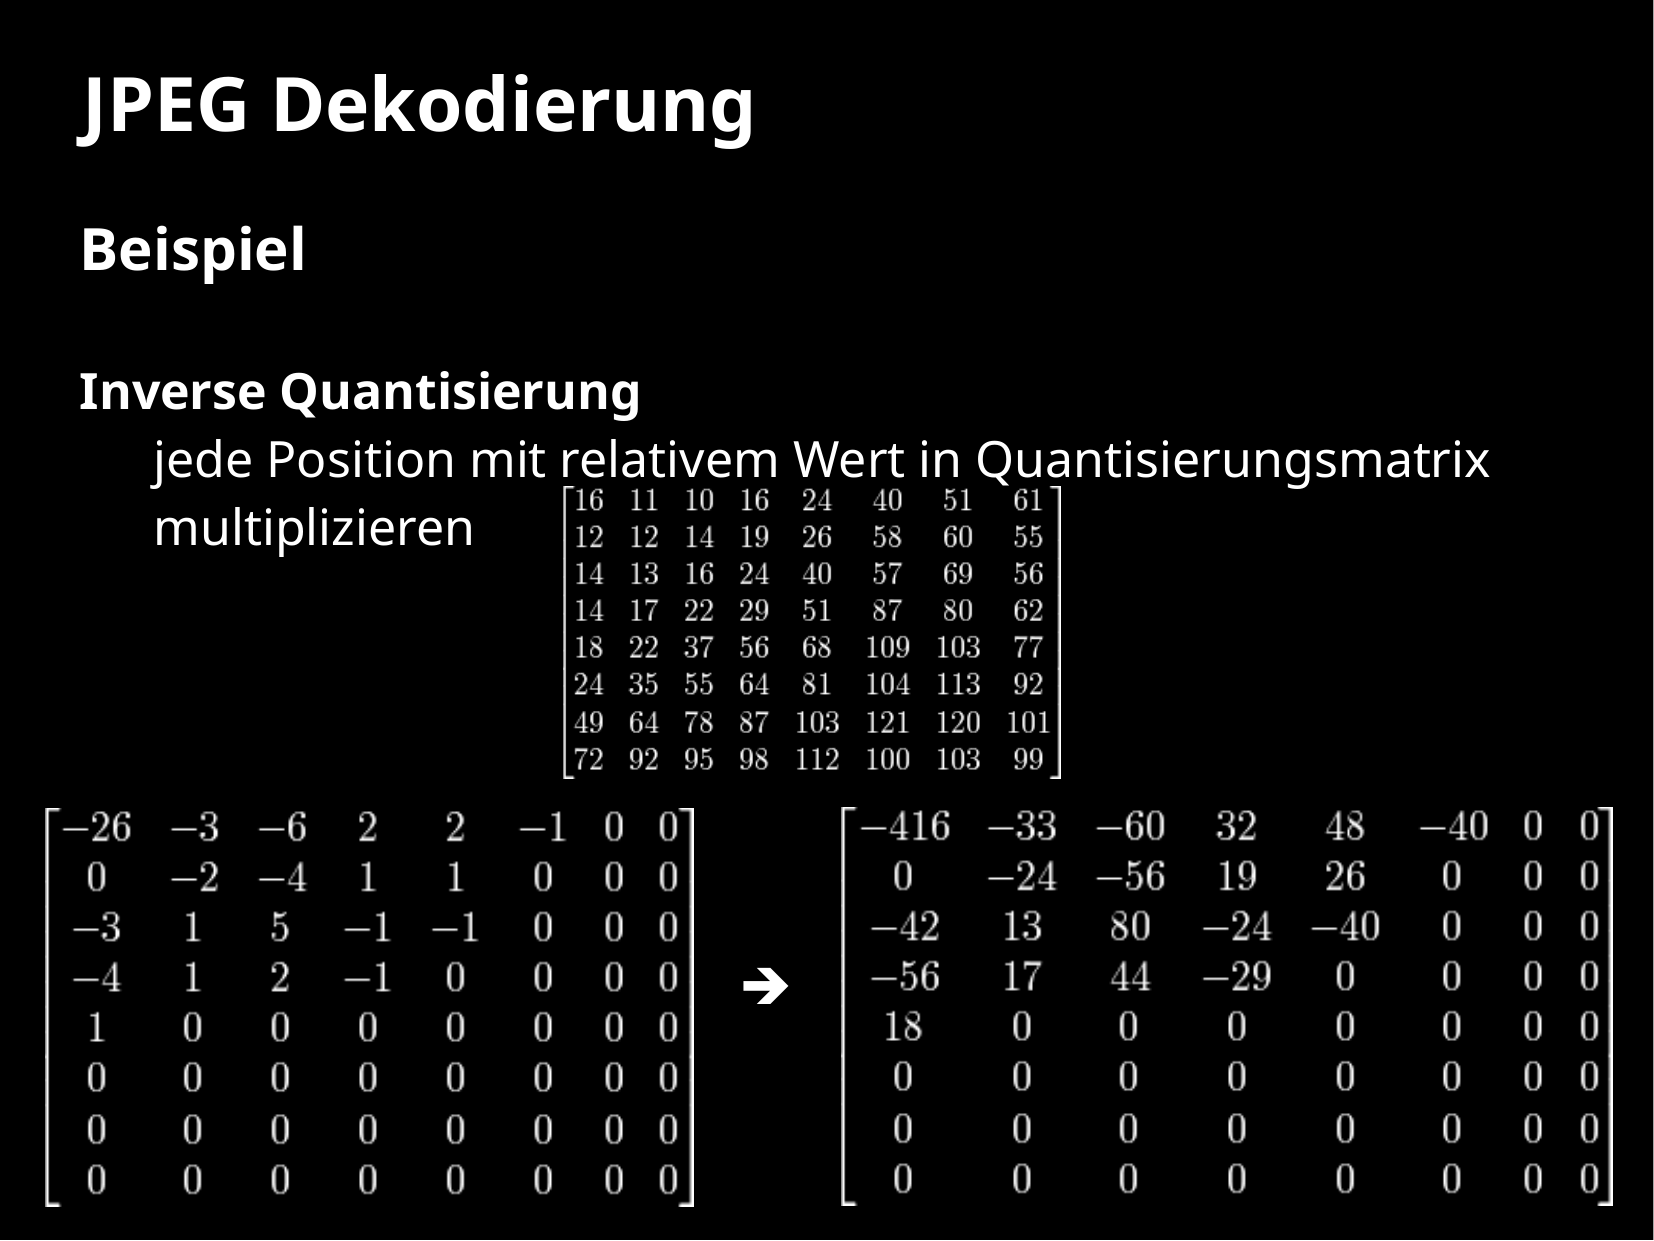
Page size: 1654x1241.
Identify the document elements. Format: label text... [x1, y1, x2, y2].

picture [563, 486, 1061, 779]
picture [841, 807, 1613, 1206]
picture [45, 808, 694, 1207]
text_box  [718, 956, 814, 1039]
text_box Beispiel Inverse Quantisierung jede Position mit relativem Wert in Quantisierungsmatrix multiplizieren [59, 194, 1604, 533]
title JPEG Dekodierung [82, 56, 1571, 194]
